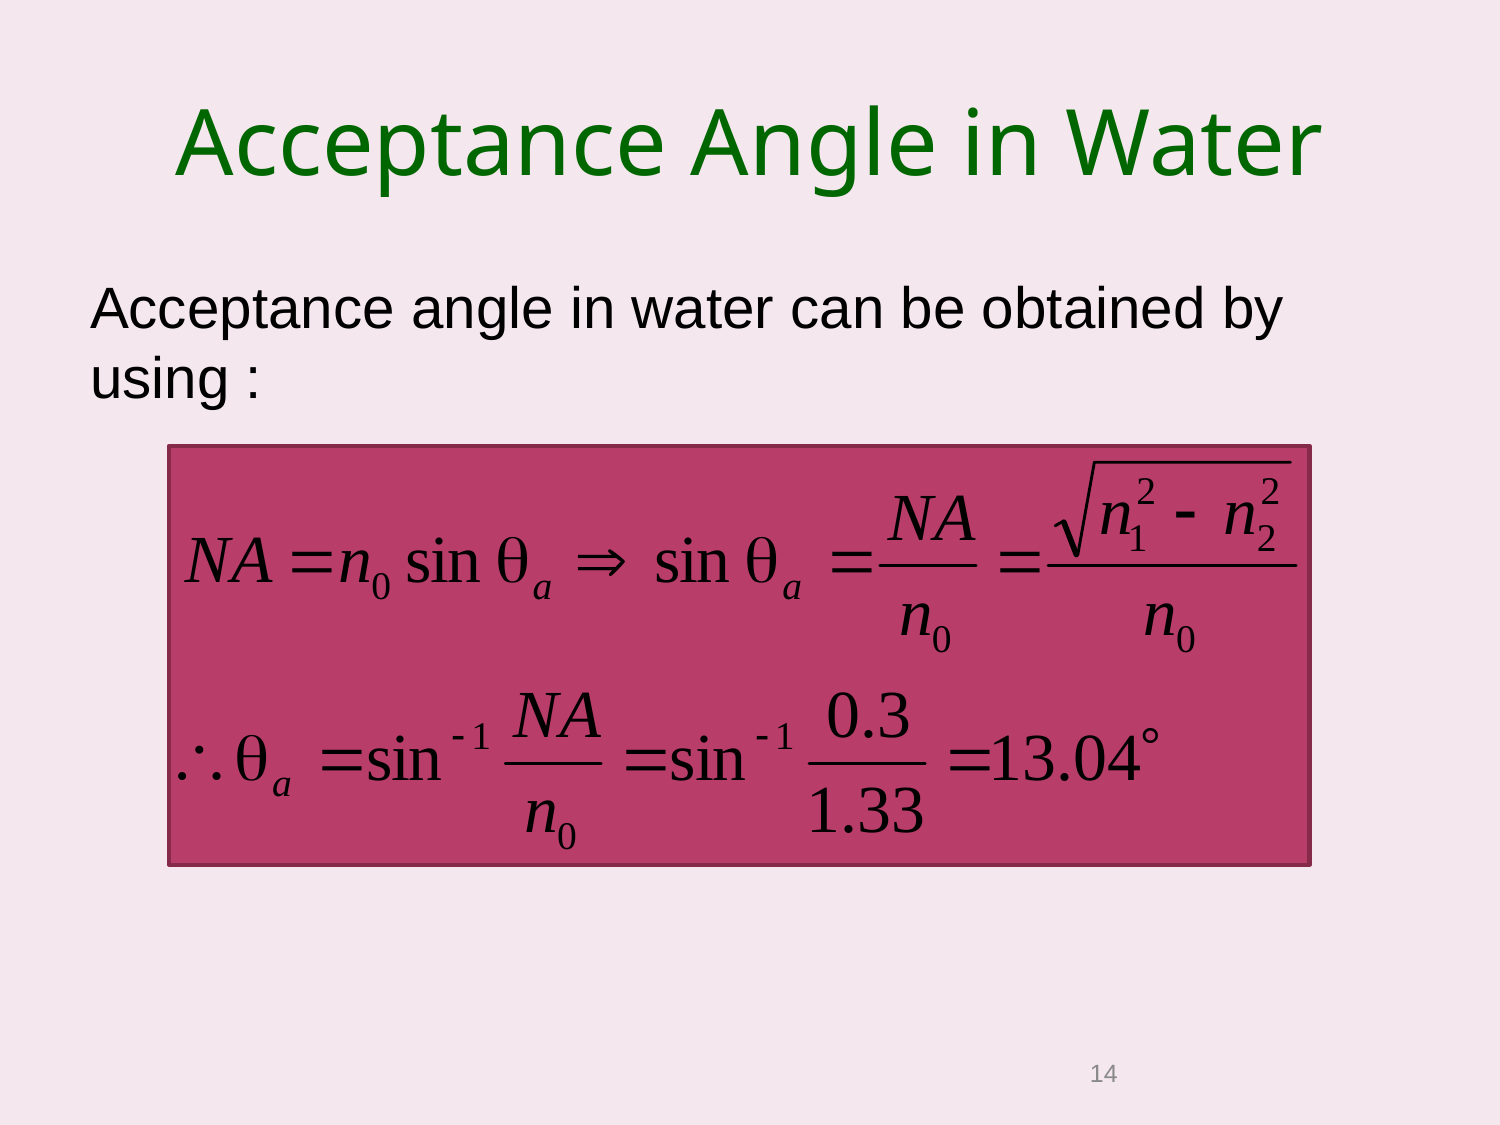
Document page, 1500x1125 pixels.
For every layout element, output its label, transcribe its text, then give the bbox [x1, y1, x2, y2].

text_box [1074, 1042, 1426, 1103]
list Acceptance angle in water can be obtained by using : [75, 262, 1426, 1005]
title Acceptance Angle in Water [75, 45, 1426, 233]
chart [171, 447, 1308, 863]
